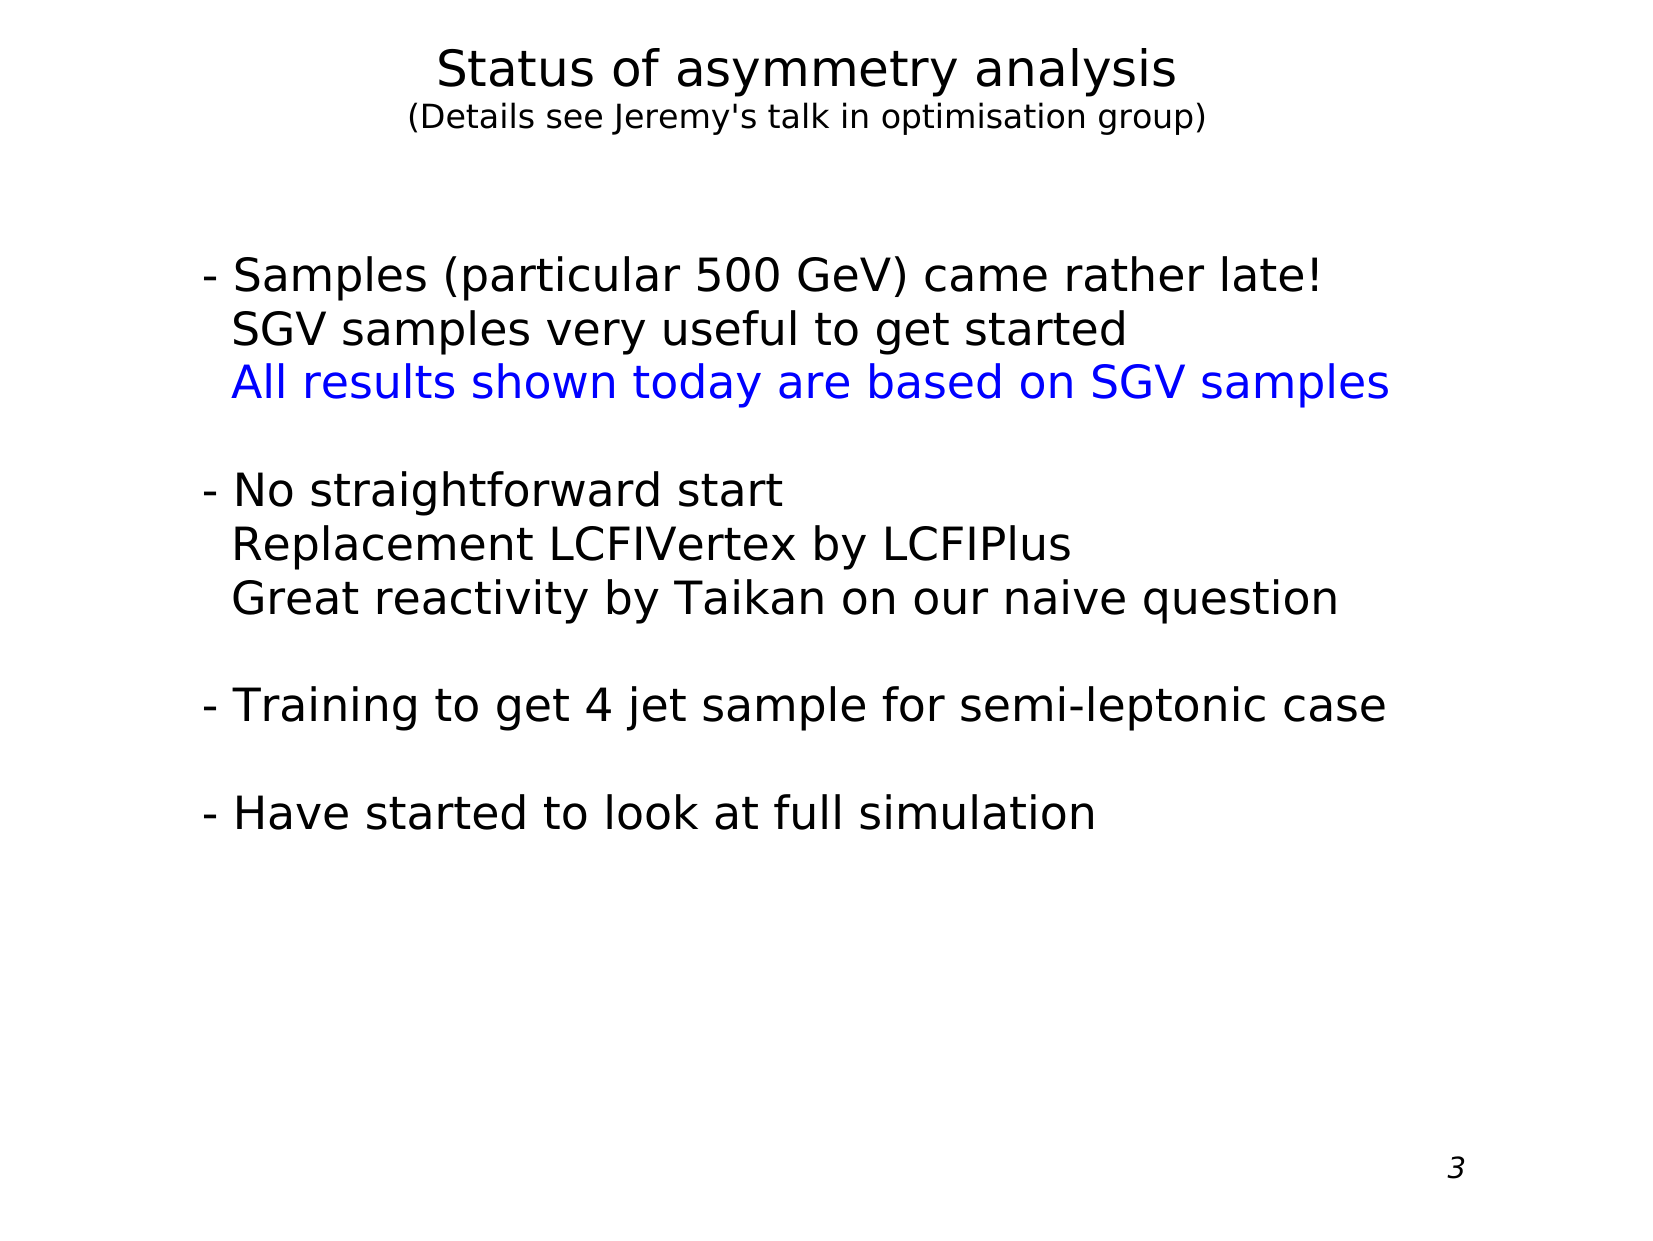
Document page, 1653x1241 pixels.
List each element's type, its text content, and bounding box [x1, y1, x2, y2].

text_box Status of asymmetry analysis (Details see Jeremy's talk in optimisation group) [245, 31, 1226, 145]
text_box - Samples (particular 500 GeV) came rather late! SGV samples very useful to get started All results shown today are based on SGV samples - No straightforward start Replacement LCFIVertex by LCFIPlus Great reactivity by Taikan on our naive question - Training to get 4 jet sample for semi-leptonic case - Have started to look at full simulation [187, 240, 1407, 848]
